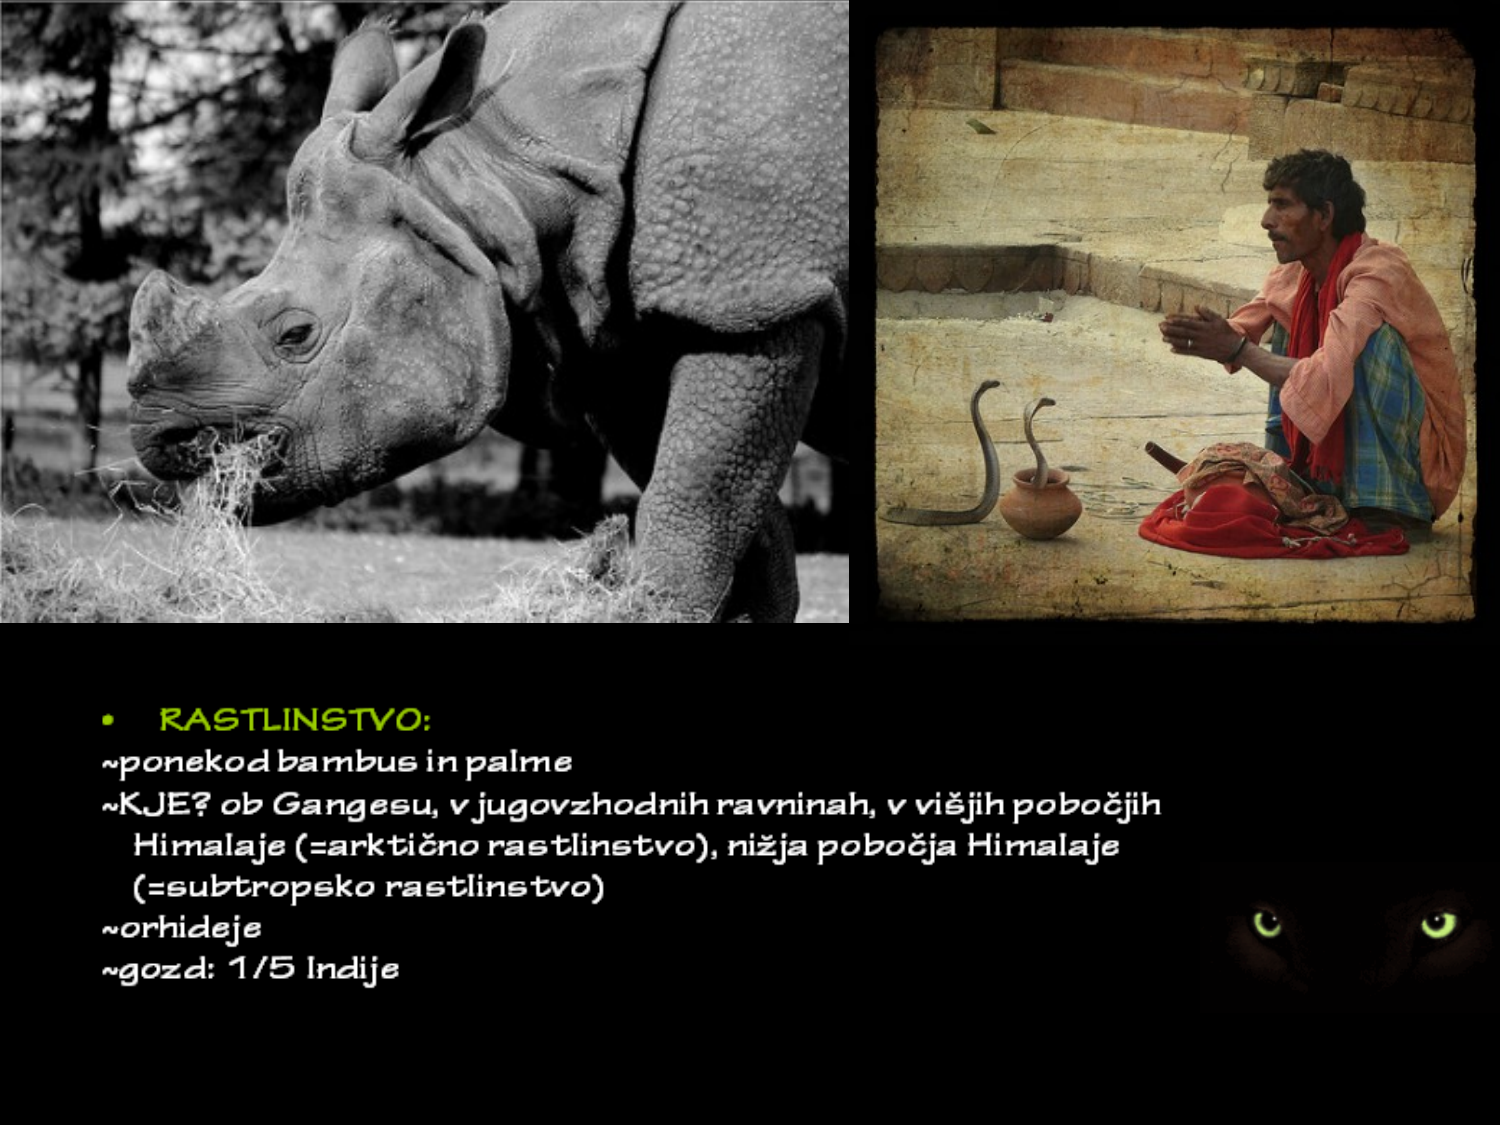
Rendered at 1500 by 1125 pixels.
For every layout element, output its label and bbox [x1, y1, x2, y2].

picture [1200, 862, 1500, 1013]
picture [0, 0, 1500, 645]
picture [62, 662, 1188, 1046]
